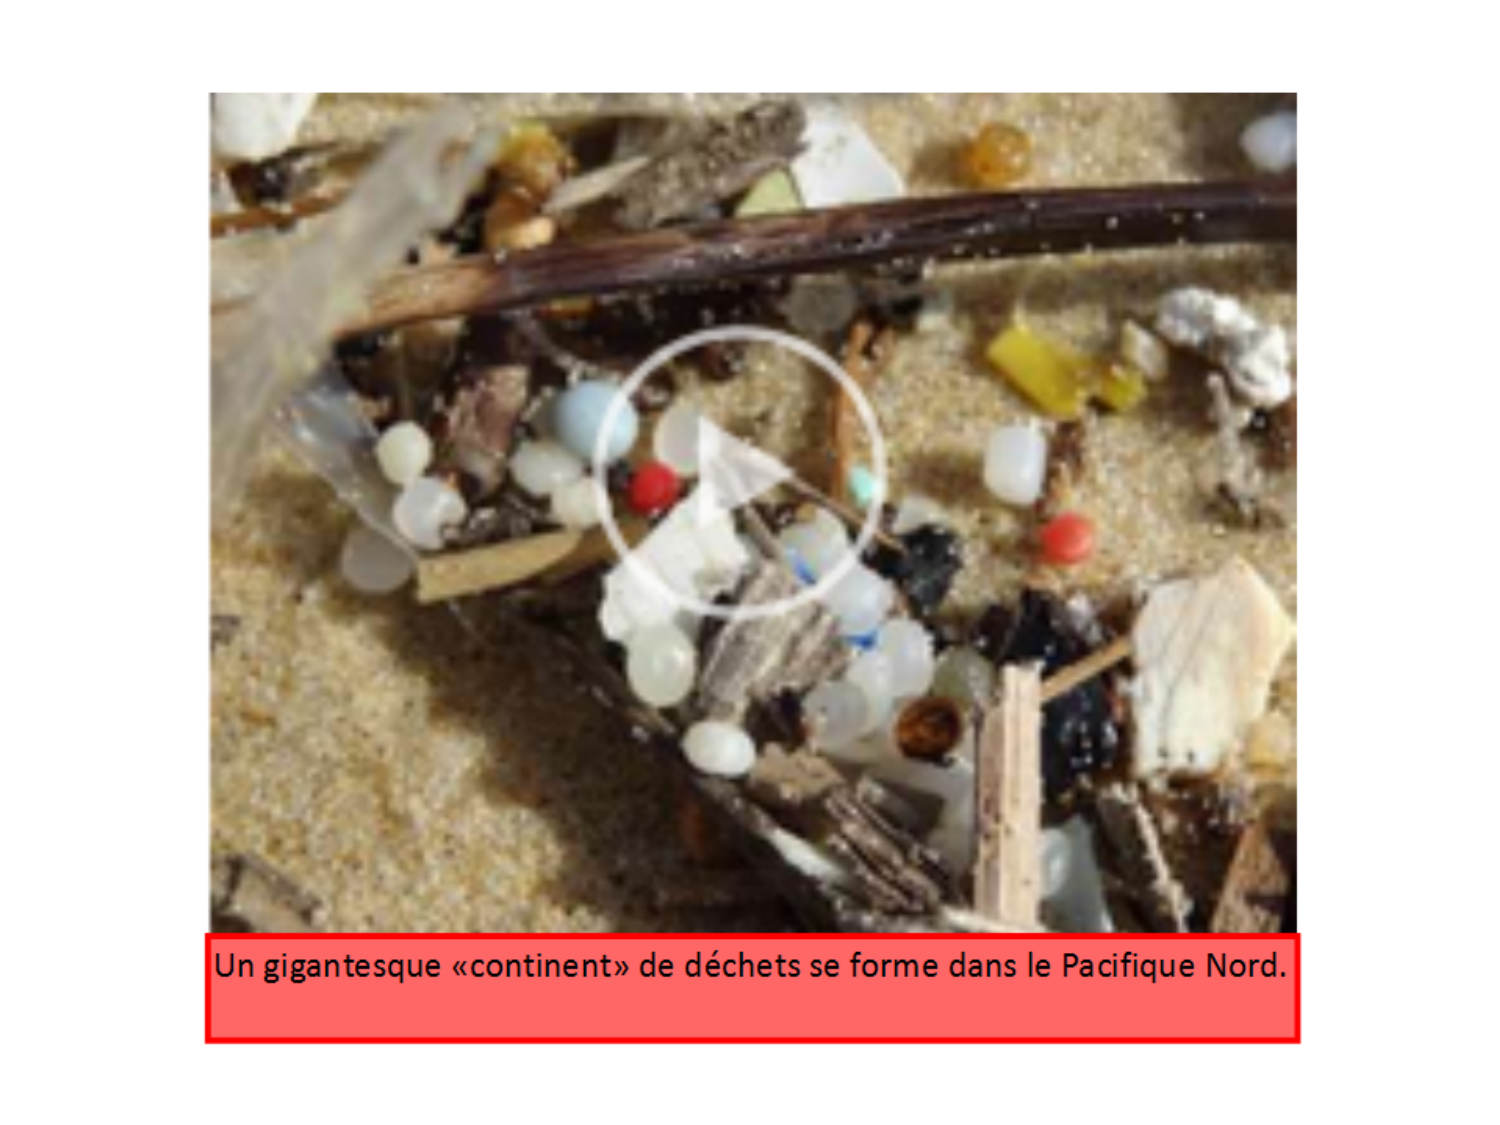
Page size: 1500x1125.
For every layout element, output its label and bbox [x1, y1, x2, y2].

picture [185, 82, 1316, 1060]
